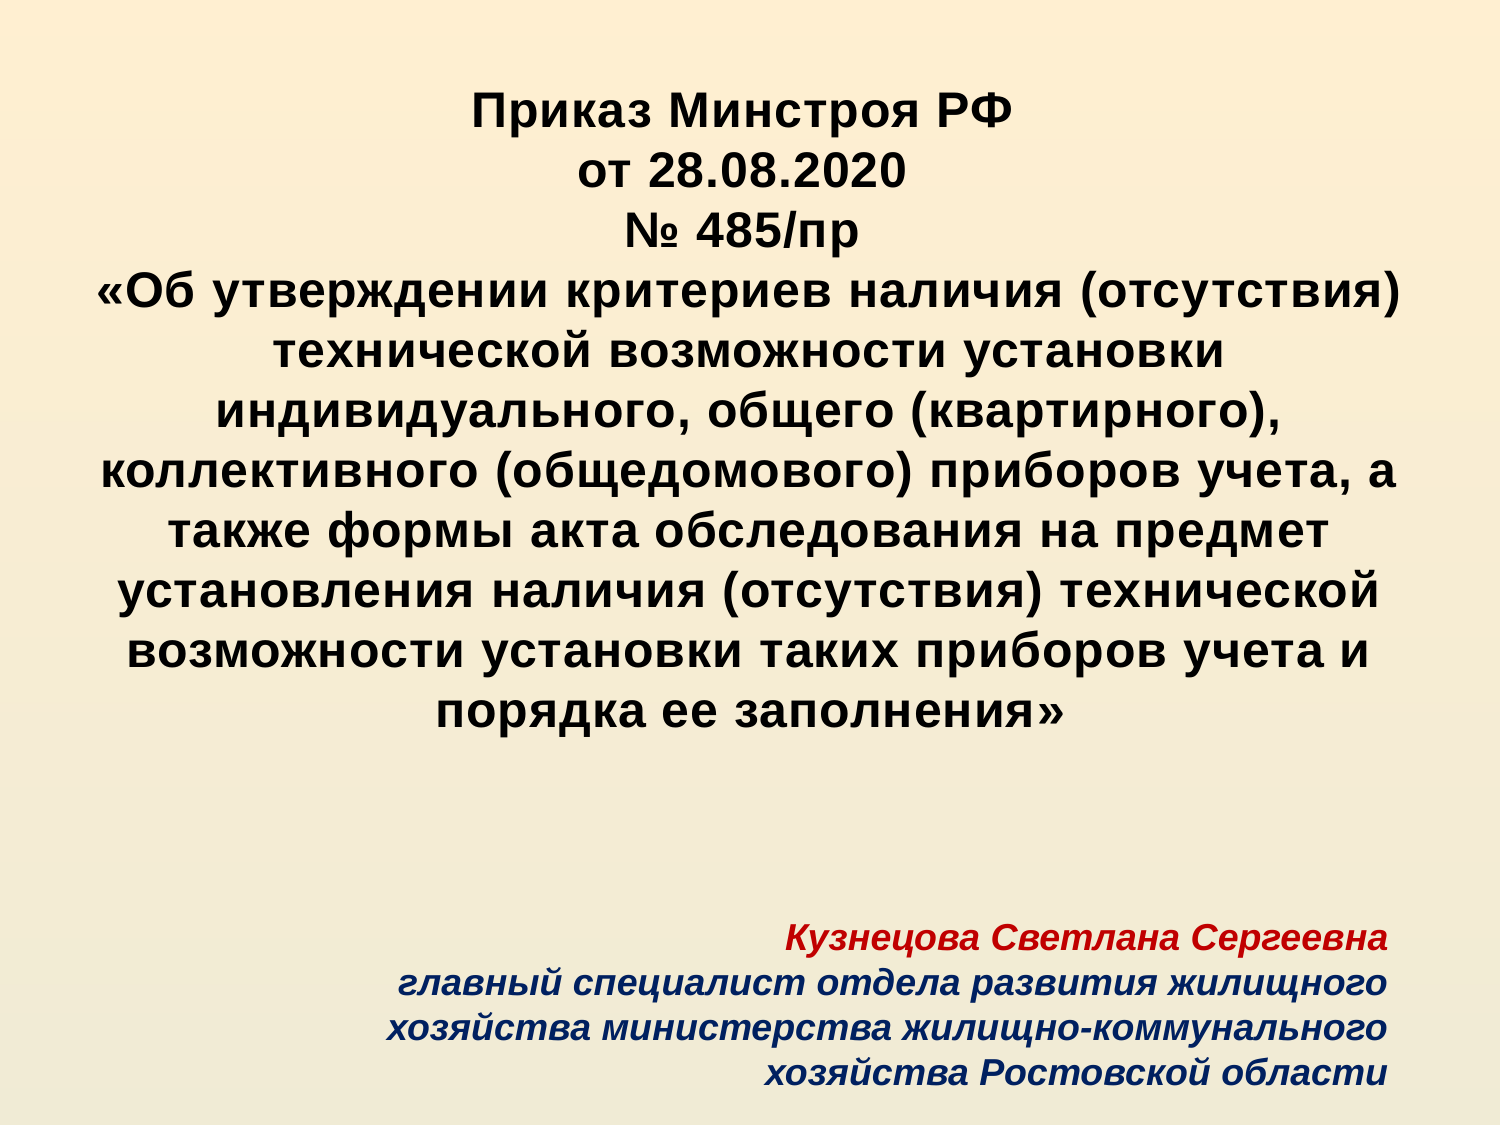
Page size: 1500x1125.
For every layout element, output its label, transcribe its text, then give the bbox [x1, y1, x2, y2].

text_box Приказ Минстроя РФ от 28.08.2020 № 485/пр «Об утверждении критериев наличия (отсутствия) технической возможности установки индивидуального, общего (квартирного), коллективного (общедомового) приборов учета, а также формы акта обследования на предмет установления наличия (отсутствия) технической возможности установки таких приборов учета и порядка ее заполнения» [29, 70, 1471, 745]
text_box Кузнецова Светлана Сергеевна главный специалист отдела развития жилищного хозяйства министерства жилищно-коммунального хозяйства Ростовской области [372, 905, 1488, 1100]
